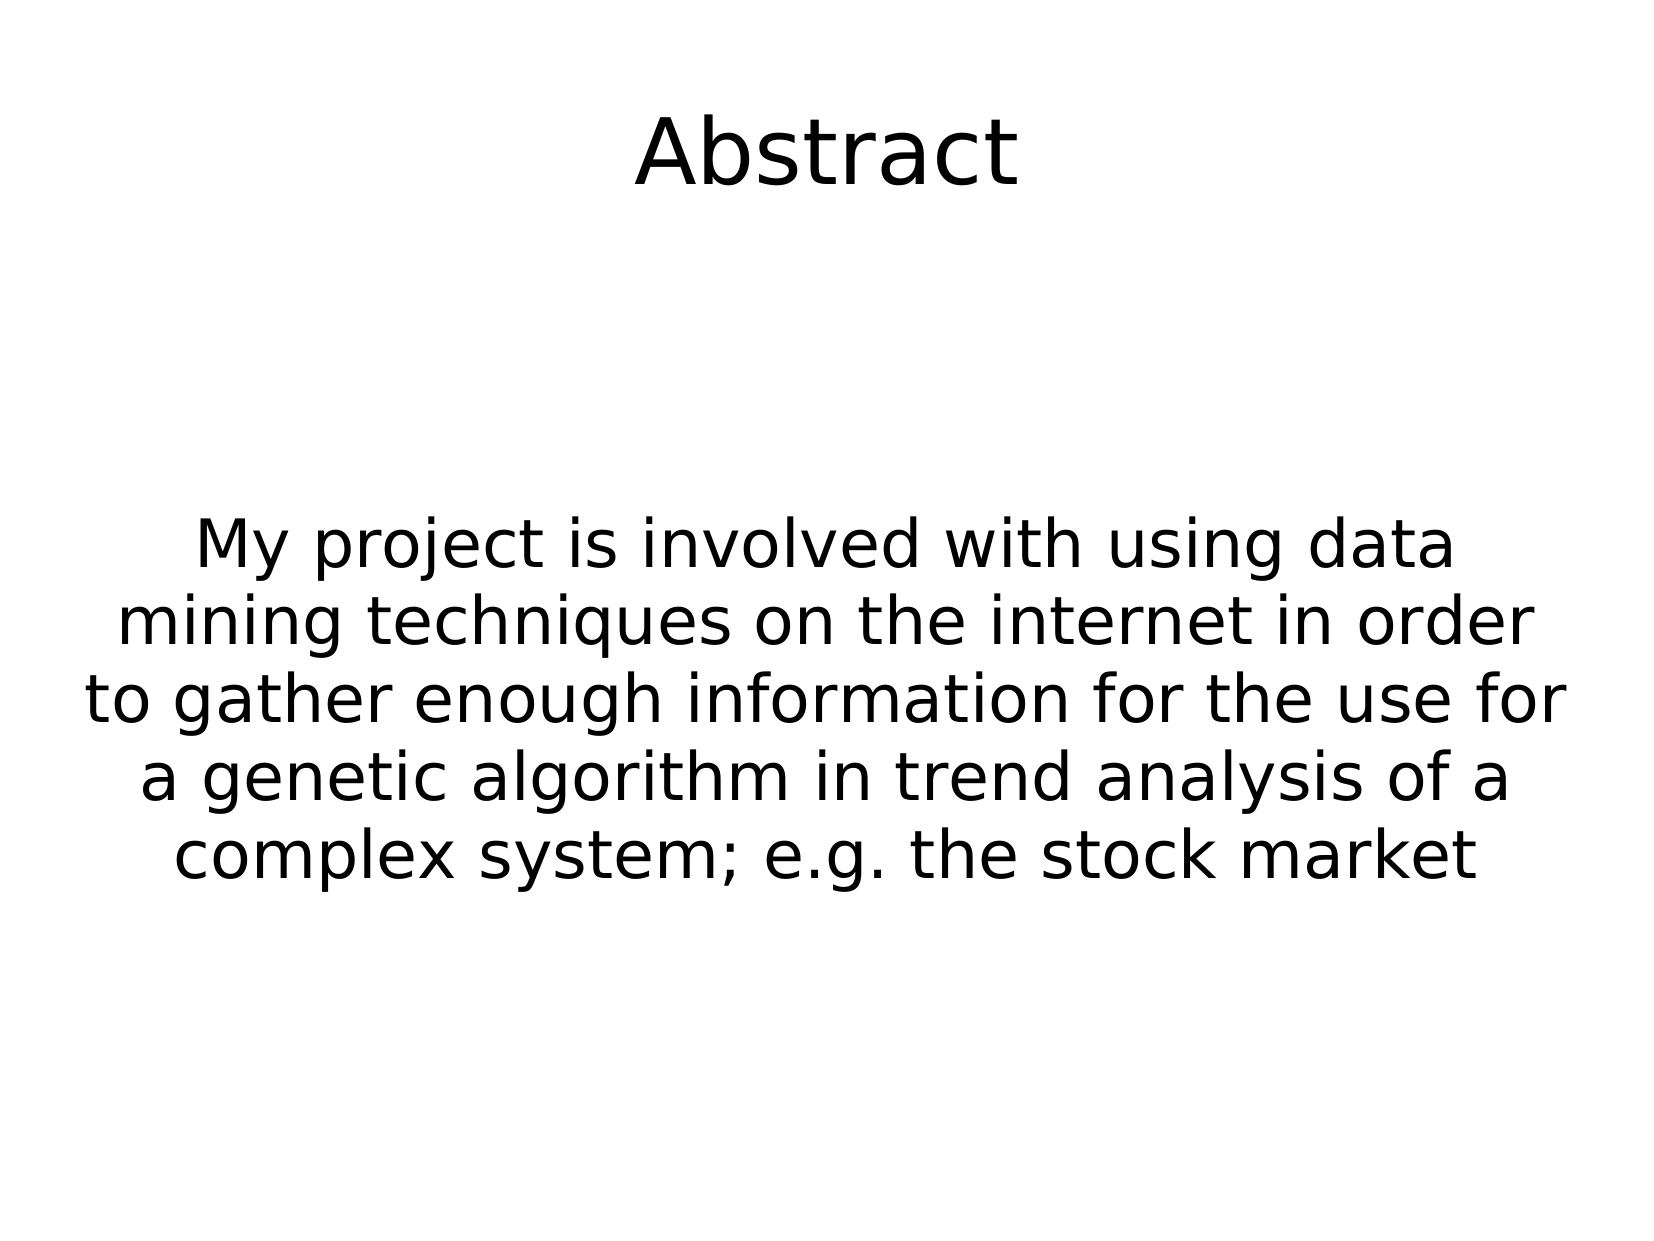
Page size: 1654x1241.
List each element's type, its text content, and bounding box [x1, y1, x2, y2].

subtitle My project is involved with using data mining techniques on the internet in order to gather enough information for the use for a genetic algorithm in trend analysis of a complex system; e.g. the stock market [82, 290, 1571, 1109]
title Abstract [82, 49, 1571, 257]
